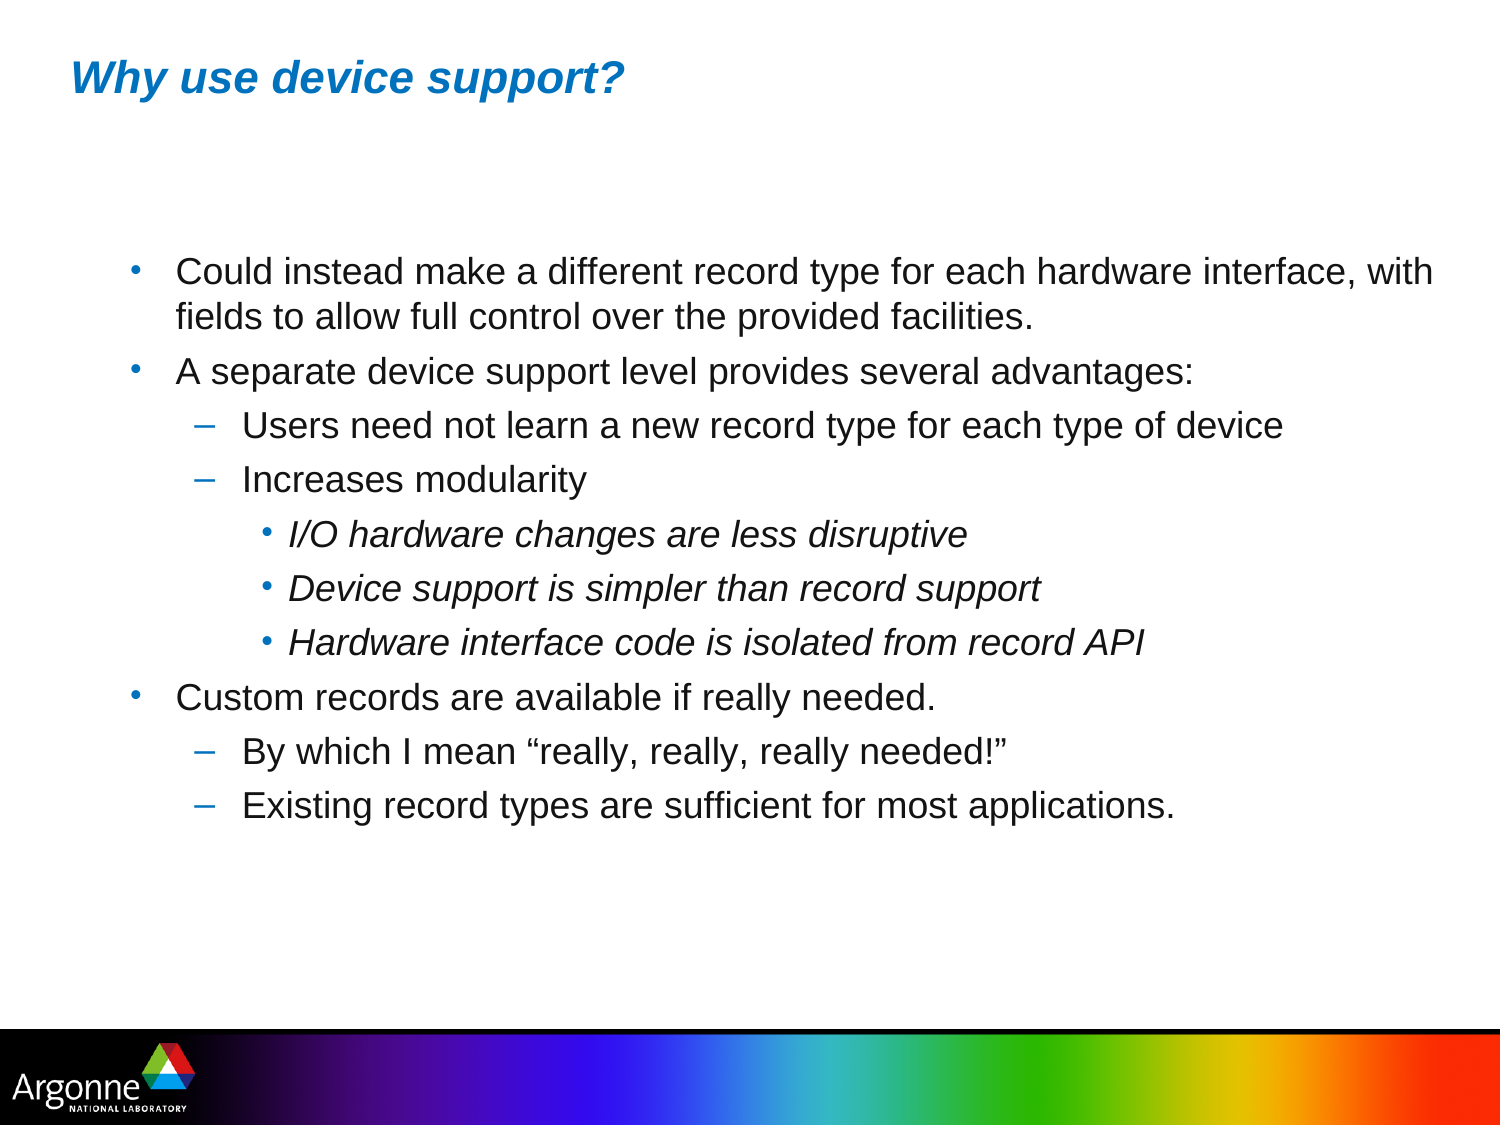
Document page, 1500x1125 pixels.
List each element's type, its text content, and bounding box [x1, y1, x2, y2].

title Why use device support? [55, 54, 1361, 112]
picture [0, 1029, 1500, 1125]
list Could instead make a different record type for each hardware interface, with fields to allow full control over the provided facilities. A separate device support level provides several advantages: Users need not learn a new record type for each type of device Increases modularity I/O hardware changes are less disruptive Device support is simpler than record support Hardware interface code is isolated from record API Custom records are available if really needed. By which I mean “really, really, really needed!” Existing record types are sufficient for most applications. [114, 239, 1459, 835]
